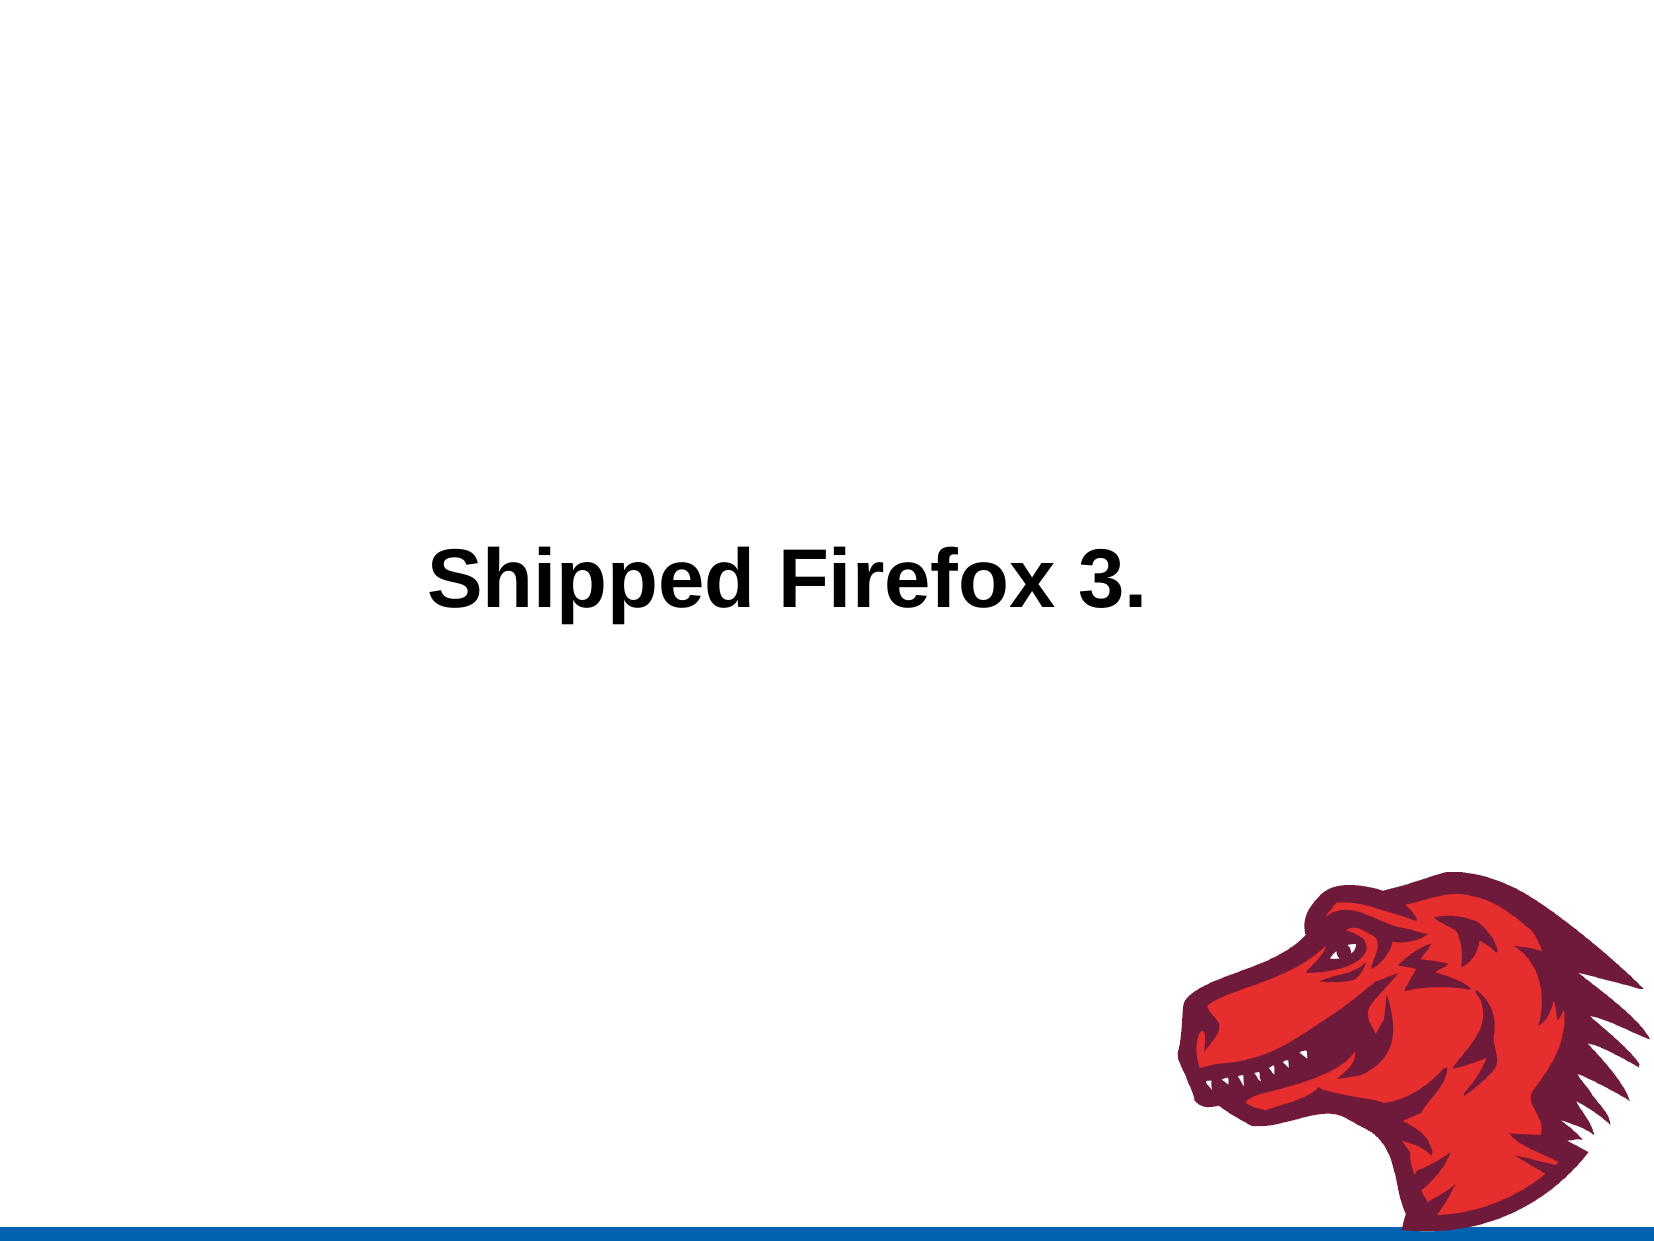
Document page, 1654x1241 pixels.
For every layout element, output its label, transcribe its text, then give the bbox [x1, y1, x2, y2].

text_box Shipped Firefox 3. [412, 525, 1165, 633]
picture [1171, 872, 1654, 1241]
